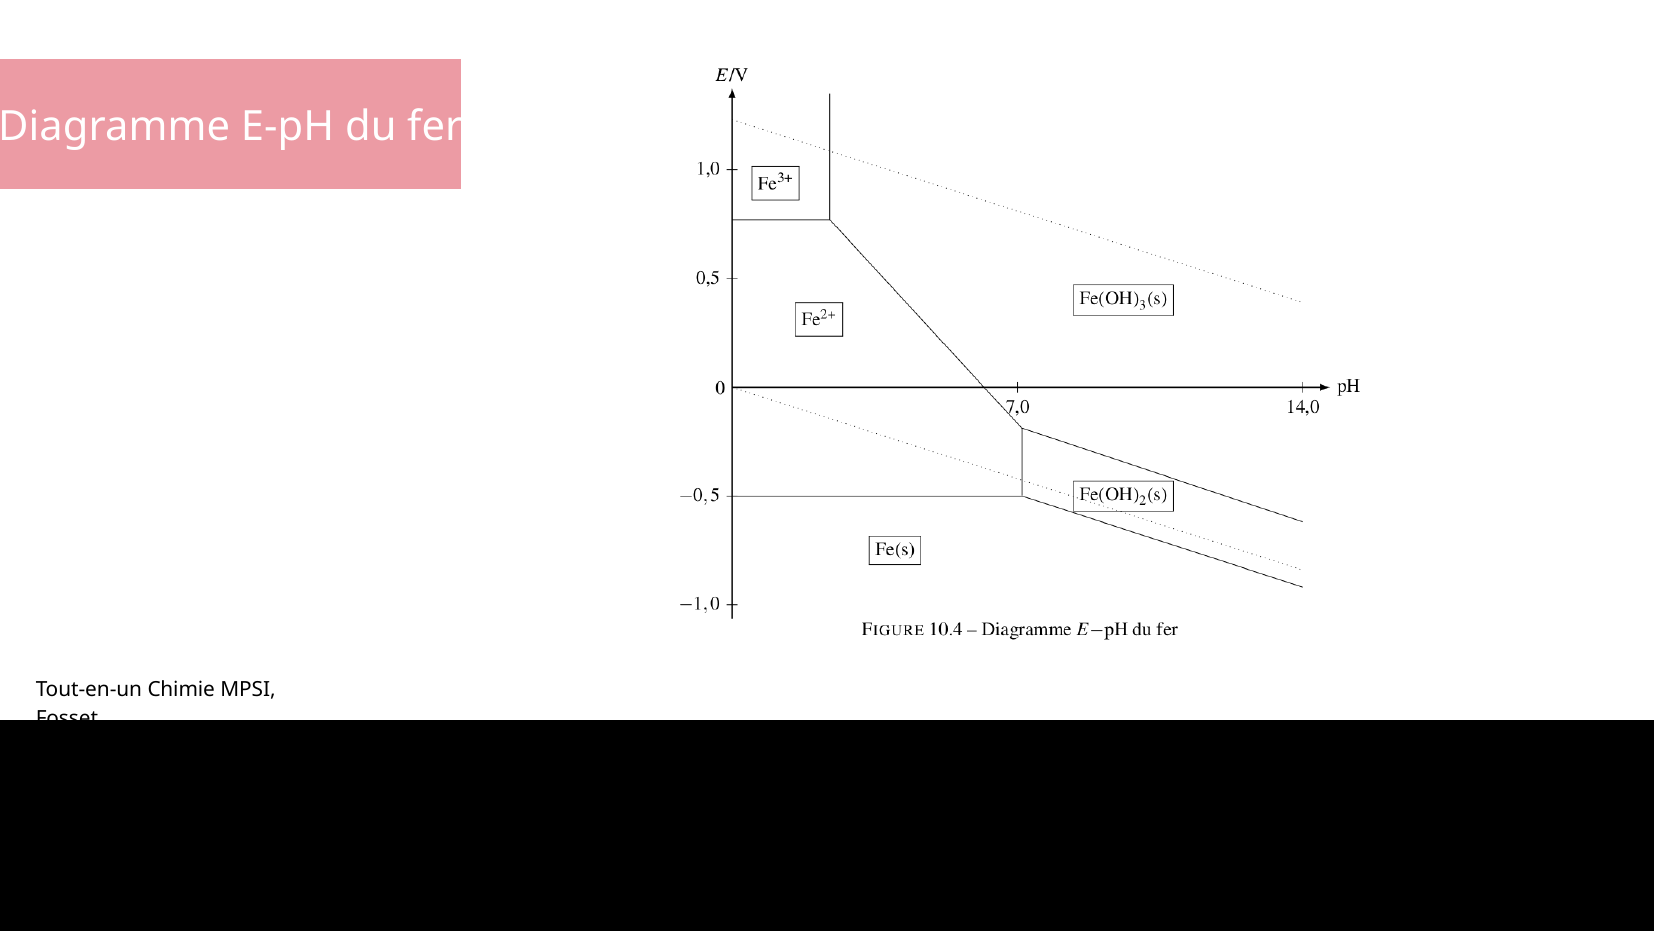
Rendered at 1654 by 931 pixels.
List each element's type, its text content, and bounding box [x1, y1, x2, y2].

text_box Tout-en-un Chimie MPSI, Fosset [21, 667, 343, 709]
text_box Diagramme E-pH du fer [0, 59, 461, 189]
text_box [0, 720, 1654, 931]
picture [673, 55, 1376, 662]
